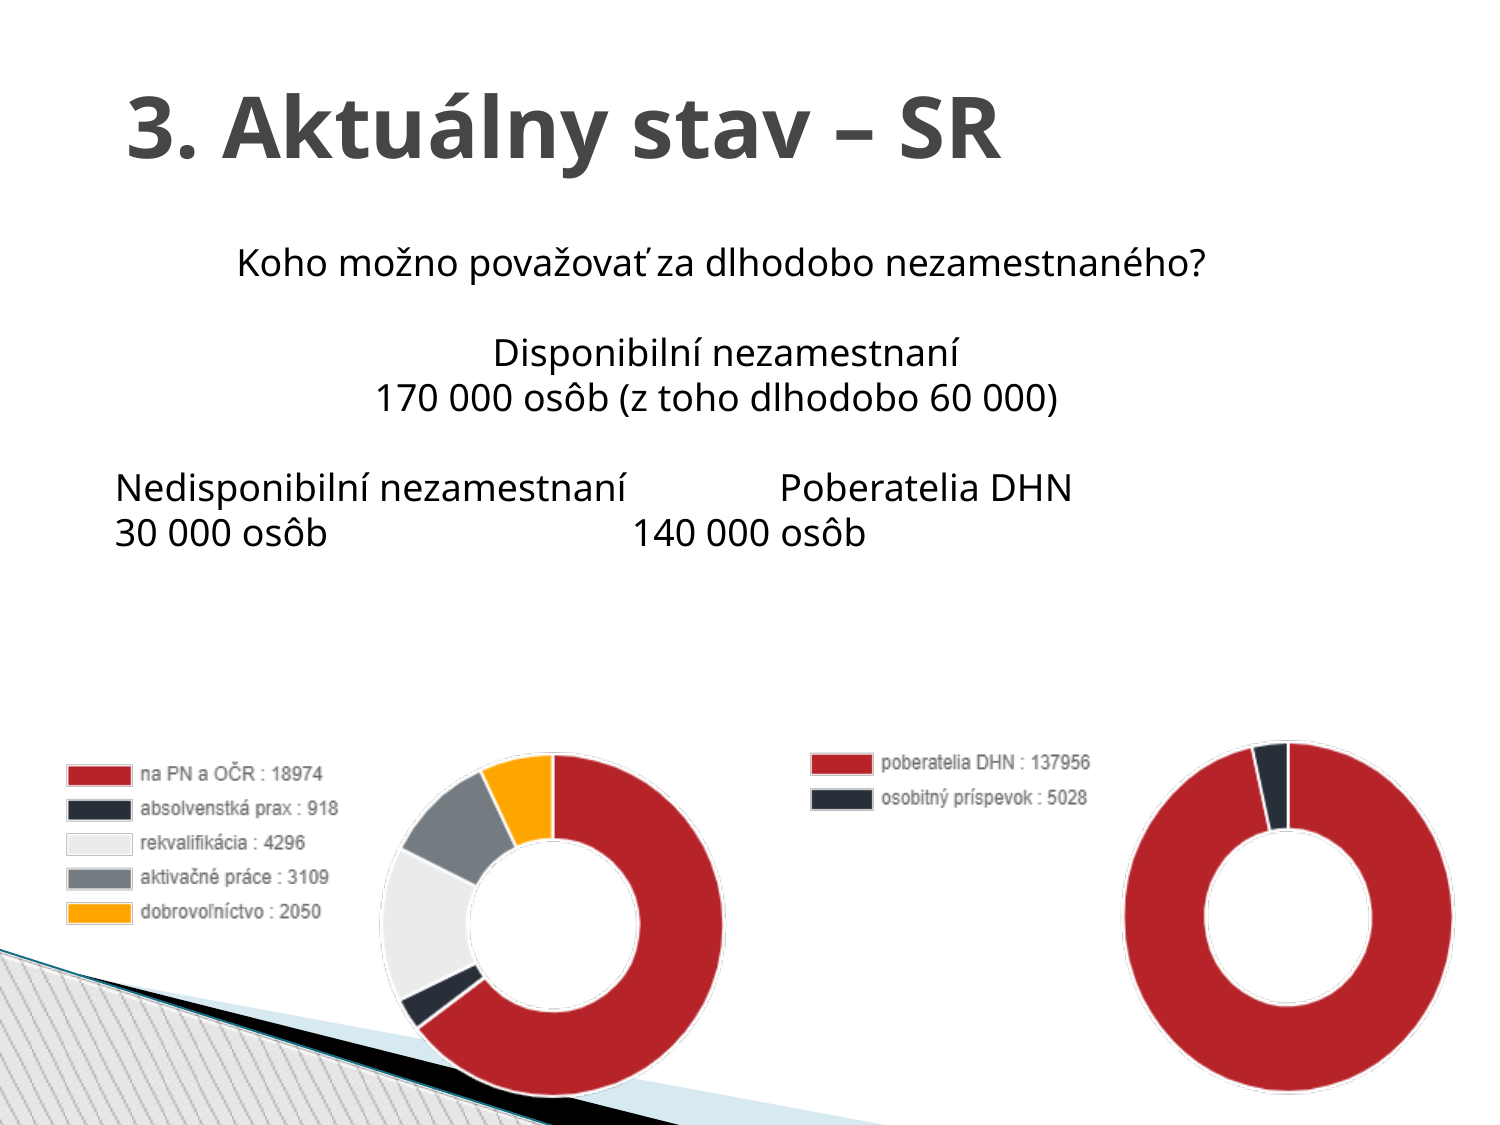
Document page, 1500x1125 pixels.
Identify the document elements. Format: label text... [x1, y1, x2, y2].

text_box Koho možno považovať za dlhodobo nezamestnaného? Disponibilní nezamestnaní 170 000 osôb (z toho dlhodobo 60 000) Nedisponibilní nezamestnaní Poberatelia DHN 30 000 osôb 140 000 osôb [100, 231, 1353, 607]
picture [53, 751, 752, 1100]
text_box 3. Aktuálny stav – SR [112, 30, 1462, 219]
picture [797, 739, 1471, 1096]
